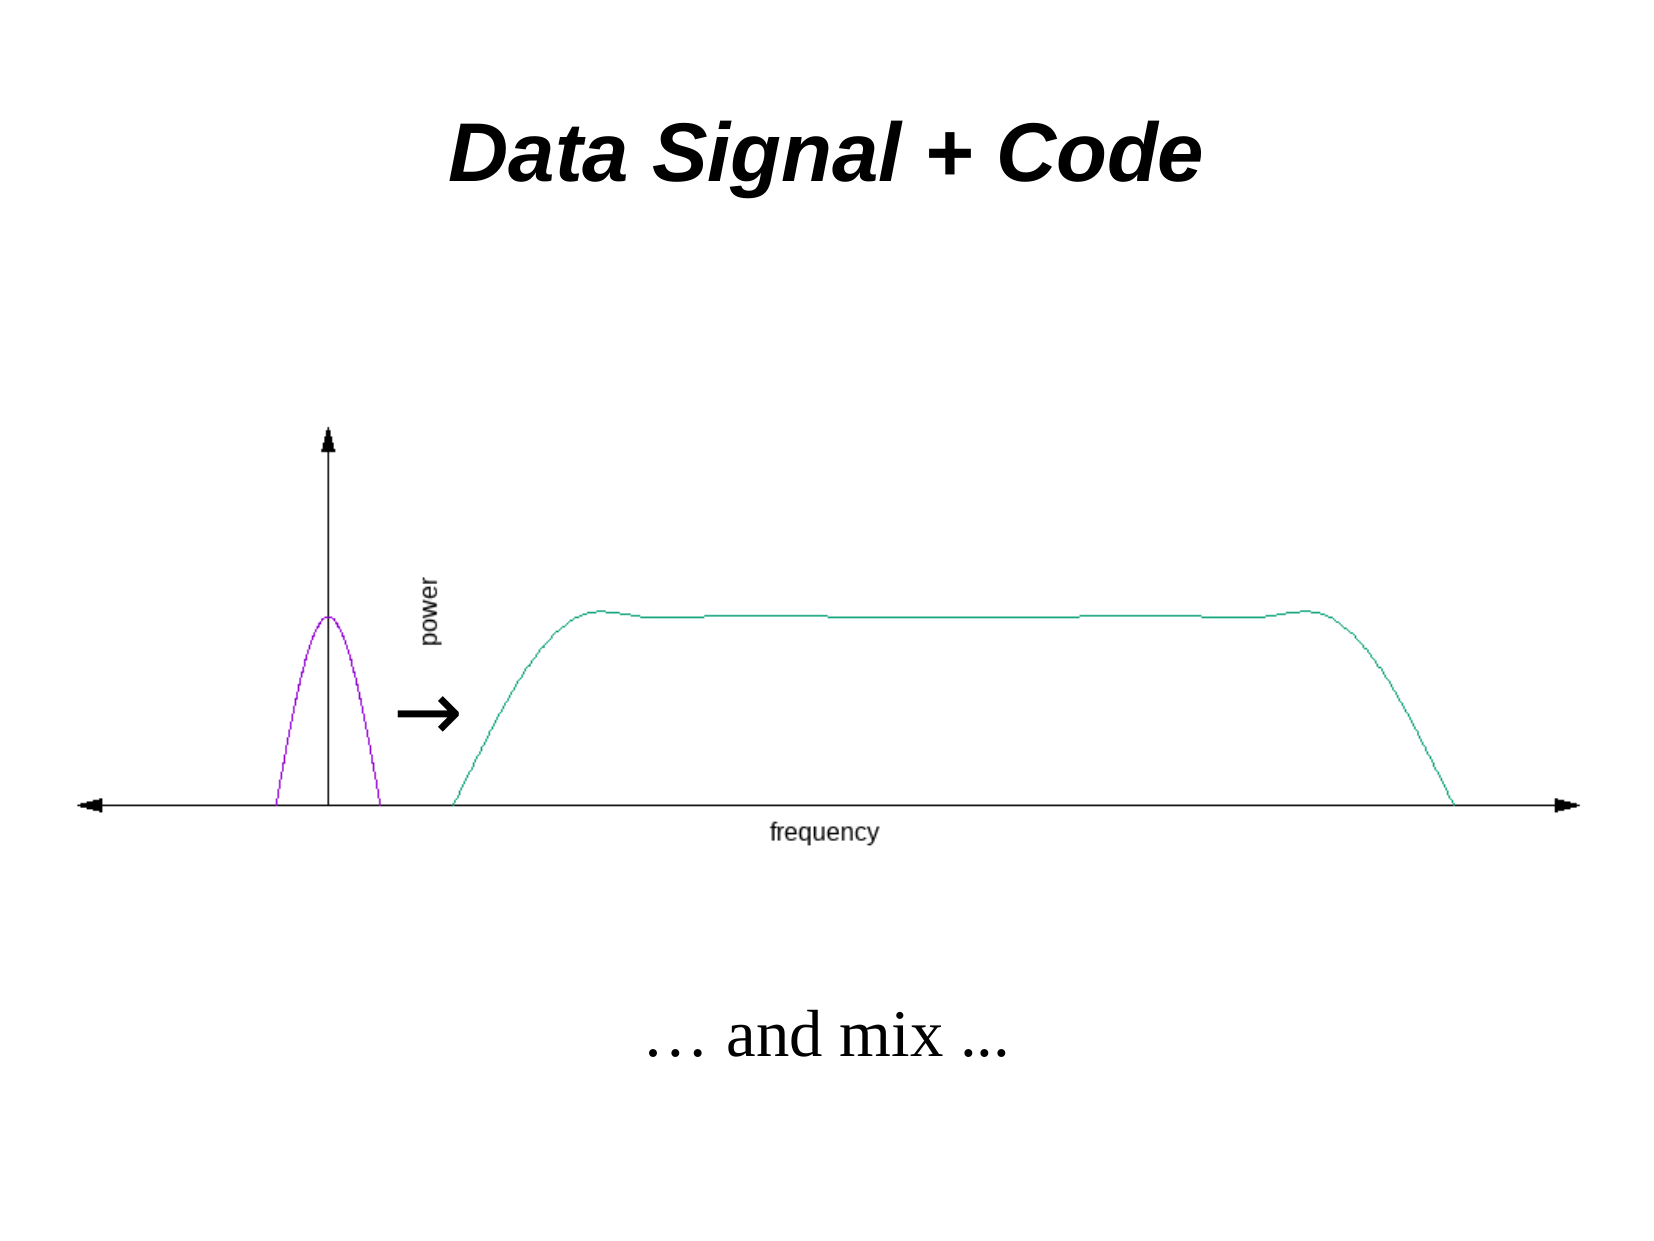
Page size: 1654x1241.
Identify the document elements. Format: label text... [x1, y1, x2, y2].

picture [26, 385, 1627, 855]
text_box → [324, 590, 532, 827]
text_box … and mix ... [82, 915, 1571, 1152]
title Data Signal + Code [82, 49, 1571, 257]
